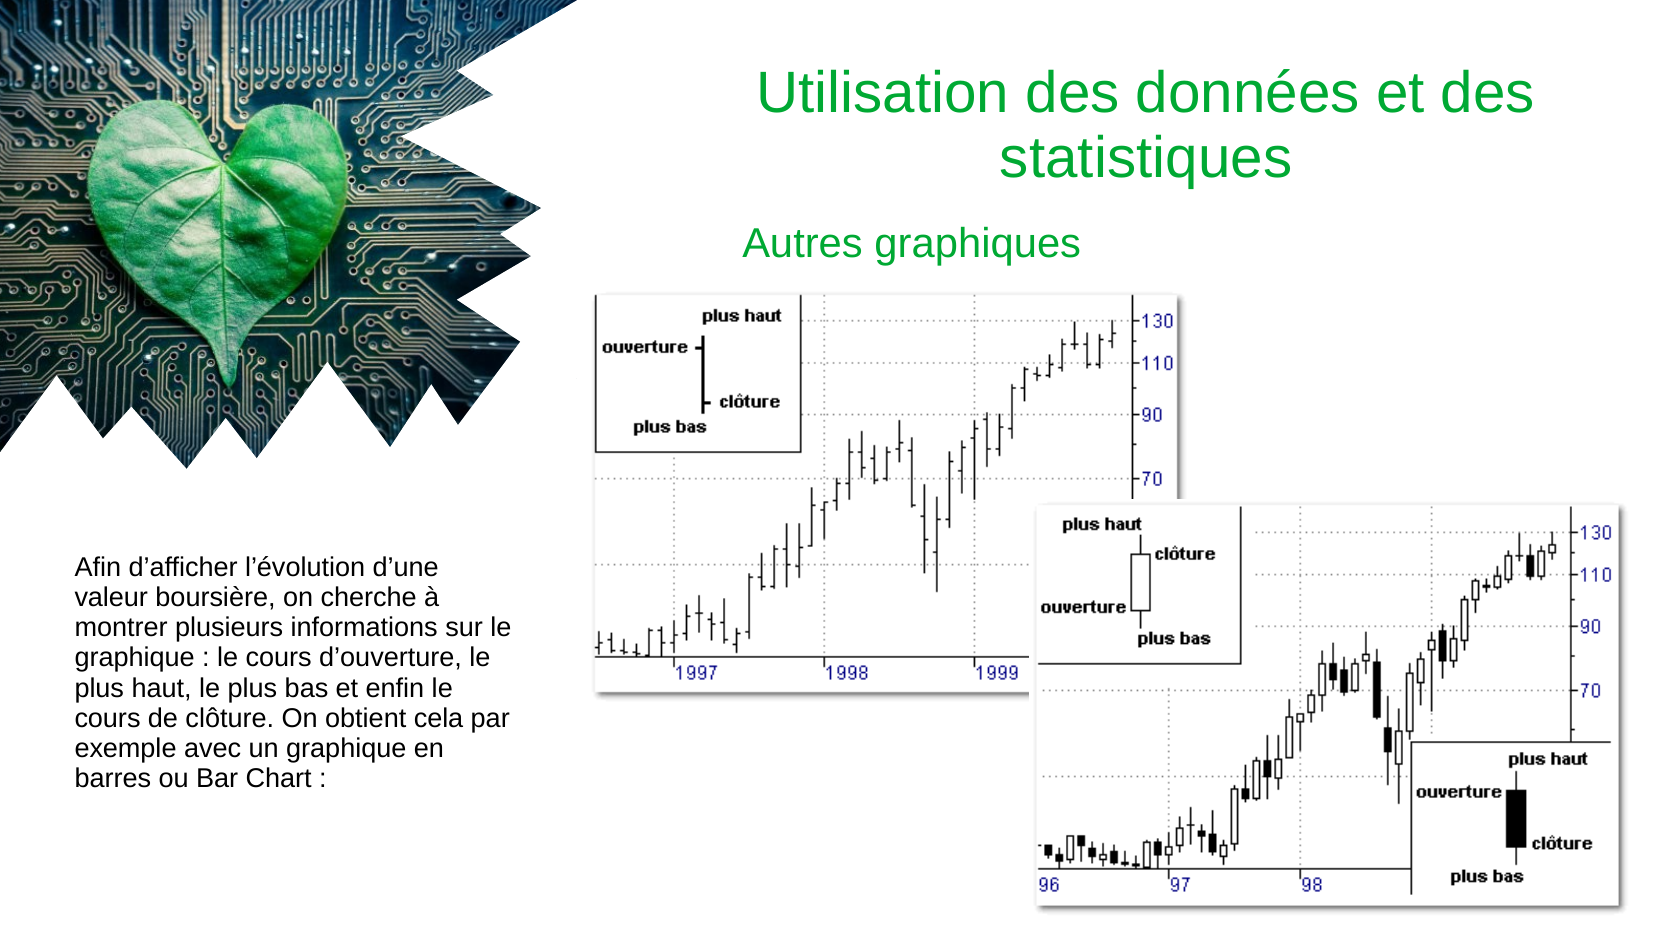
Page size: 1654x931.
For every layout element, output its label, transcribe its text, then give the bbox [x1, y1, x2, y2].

picture [497, 196, 501, 206]
text_box Utilisation des données et des statistiques [705, 52, 1587, 198]
text_box Autres graphiques [727, 212, 1527, 274]
text_box Afin d’afficher l’évolution d’une valeur boursière, on cherche à montrer plusieurs informations sur le graphique : le cours d’ouverture, le plus haut, le plus bas et enfin le cours de clôture. On obtient cela par exemple avec un graphique en barres ou Bar Chart : [59, 544, 534, 832]
picture [589, 289, 1633, 920]
text_box [0, 0, 659, 540]
picture [0, 0, 575, 468]
